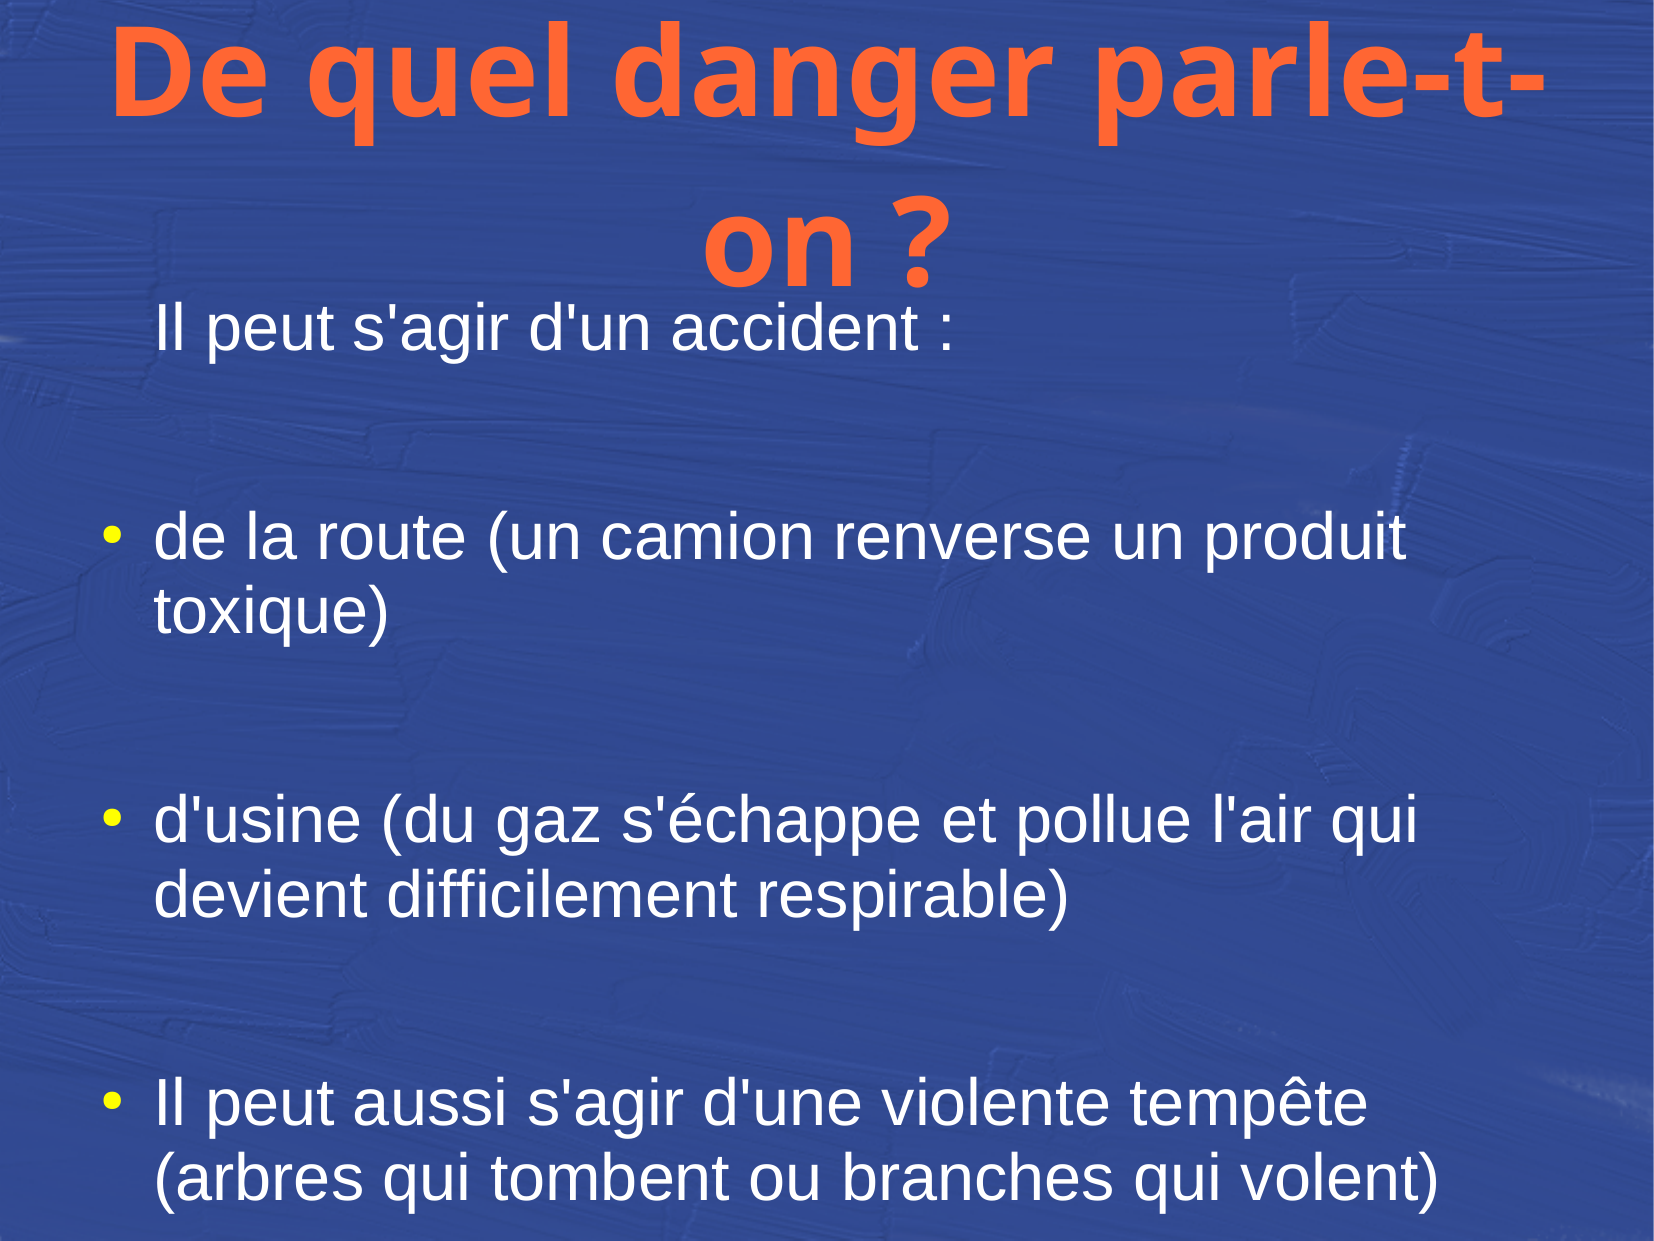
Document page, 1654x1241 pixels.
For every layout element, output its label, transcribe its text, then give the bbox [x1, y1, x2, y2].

title De quel danger parle-t-on ? [82, 49, 1571, 257]
picture [0, 0, 1654, 1241]
list Il peut s'agir d'un accident : de la route (un camion renverse un produit toxique) d'usine (du gaz s'échappe et pollue l'air qui devient difficilement respirable) Il peut aussi s'agir d'une violente tempête (arbres qui tombent ou branches qui volent) [82, 290, 1571, 1215]
